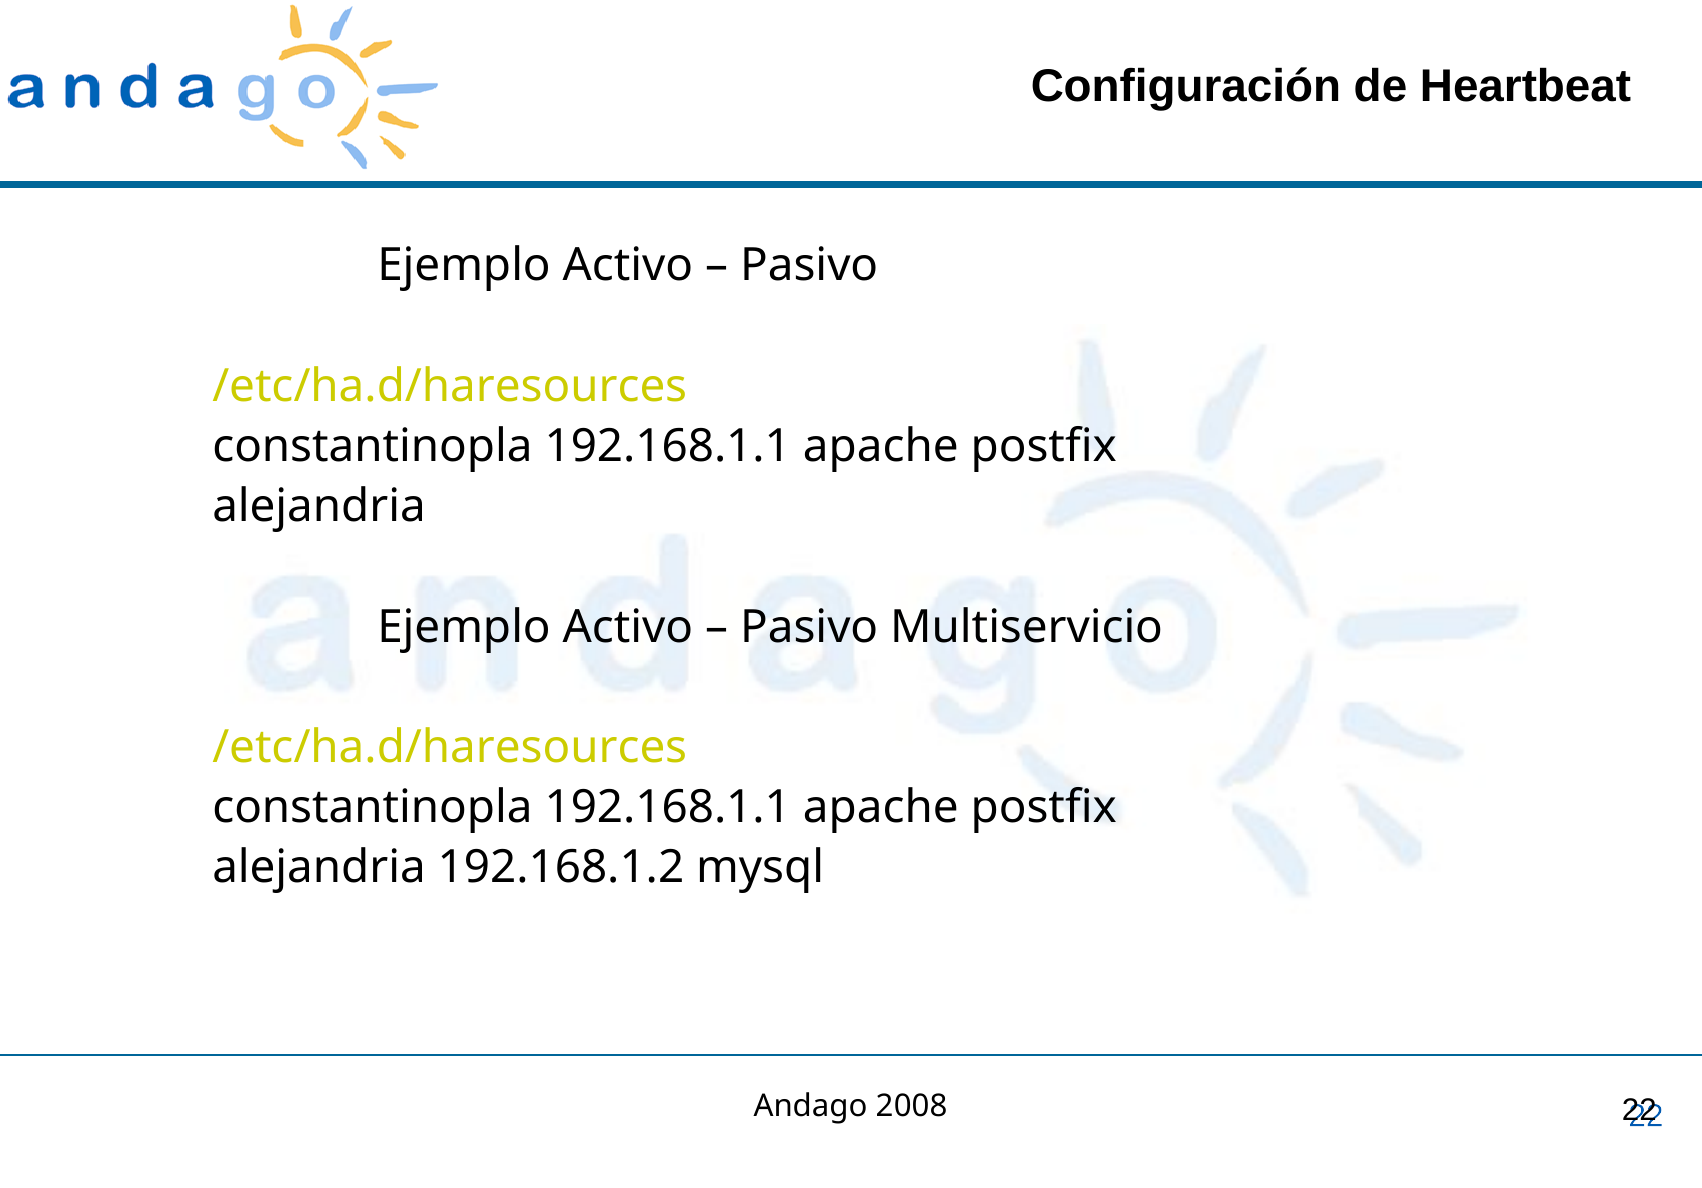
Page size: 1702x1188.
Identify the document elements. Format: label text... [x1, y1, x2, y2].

title Configuración de Heartbeat [255, 0, 1702, 188]
subtitle Ejemplo Activo – Pasivo /etc/ha.d/haresources constantinopla 192.168.1.1 apache postfix alejandria Ejemplo Activo – Pasivo Multiservicio /etc/ha.d/haresources constantinopla 192.168.1.1 apache postfix alejandria 192.168.1.2 mysql [129, 208, 1577, 986]
picture [0, 0, 255, 175]
